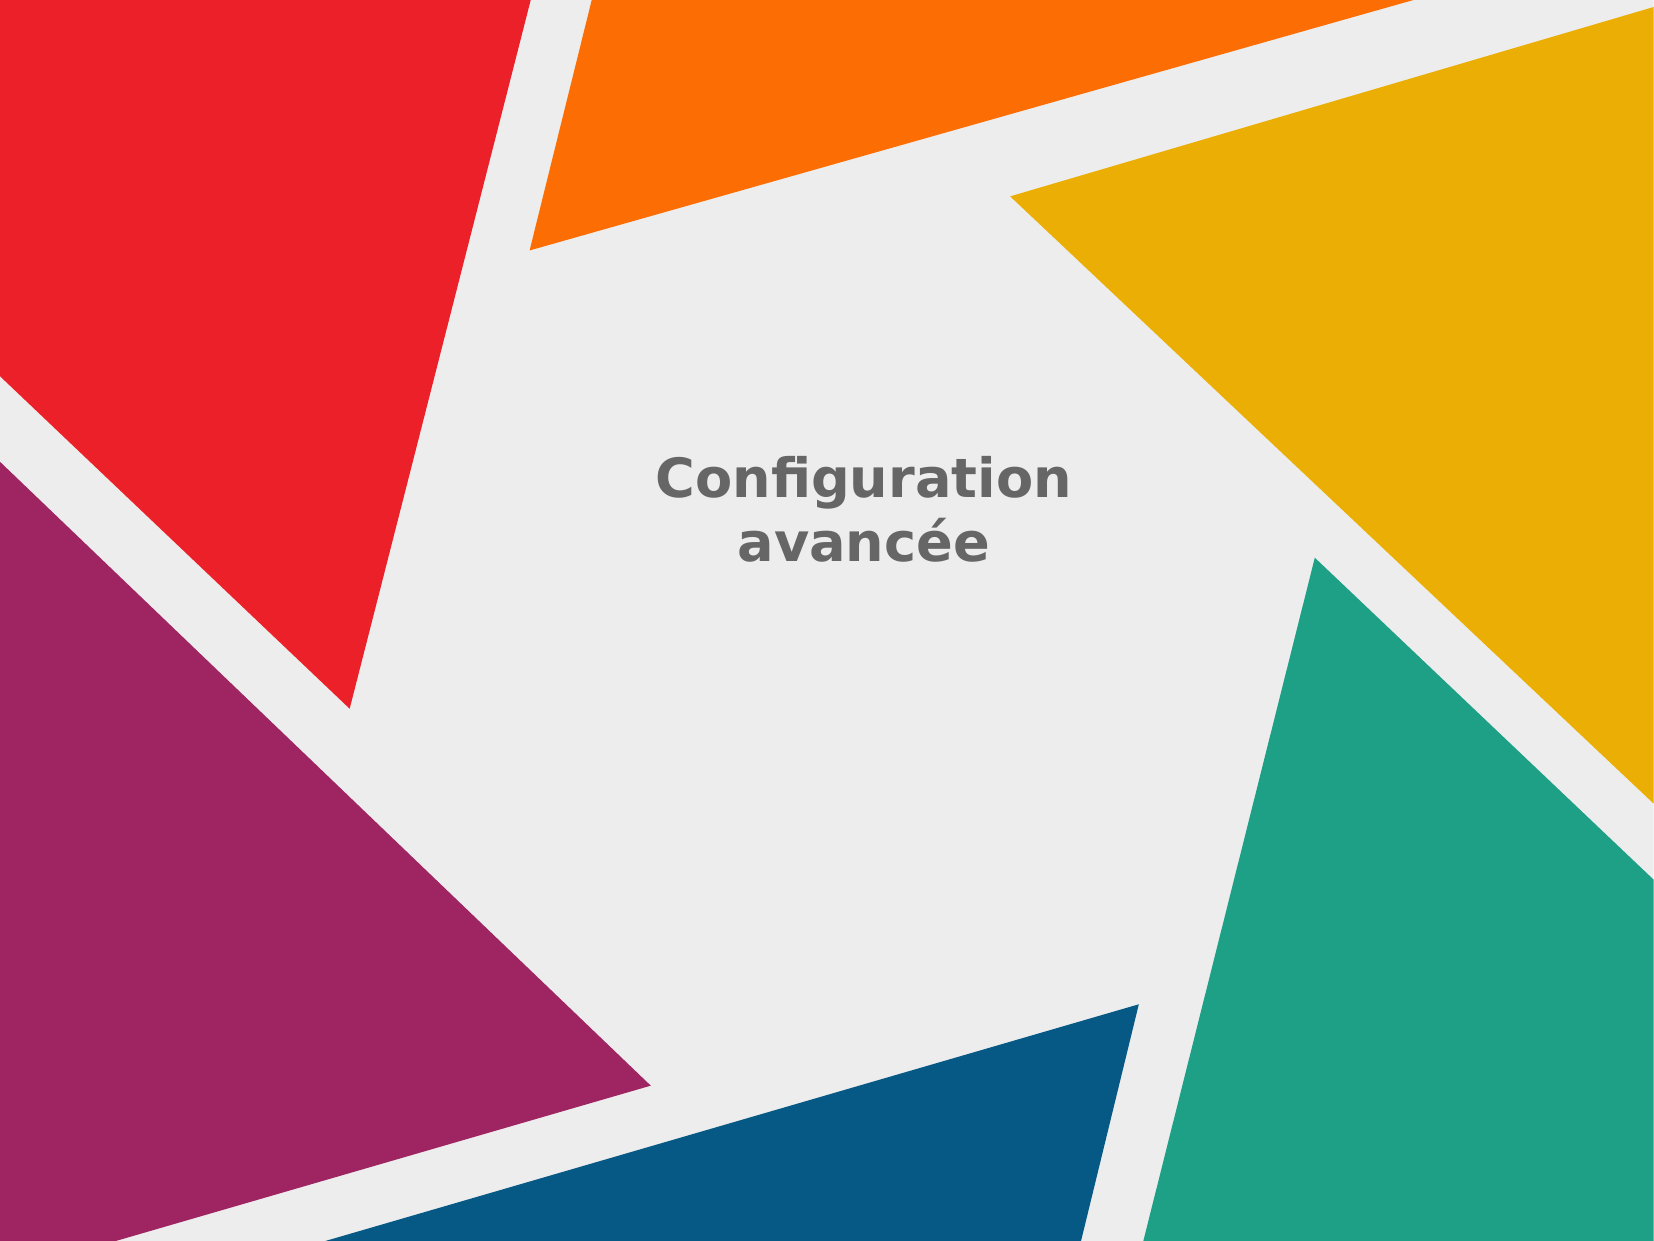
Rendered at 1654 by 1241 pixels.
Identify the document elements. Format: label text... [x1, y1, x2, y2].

list Configuration avancée [467, 447, 1191, 1005]
